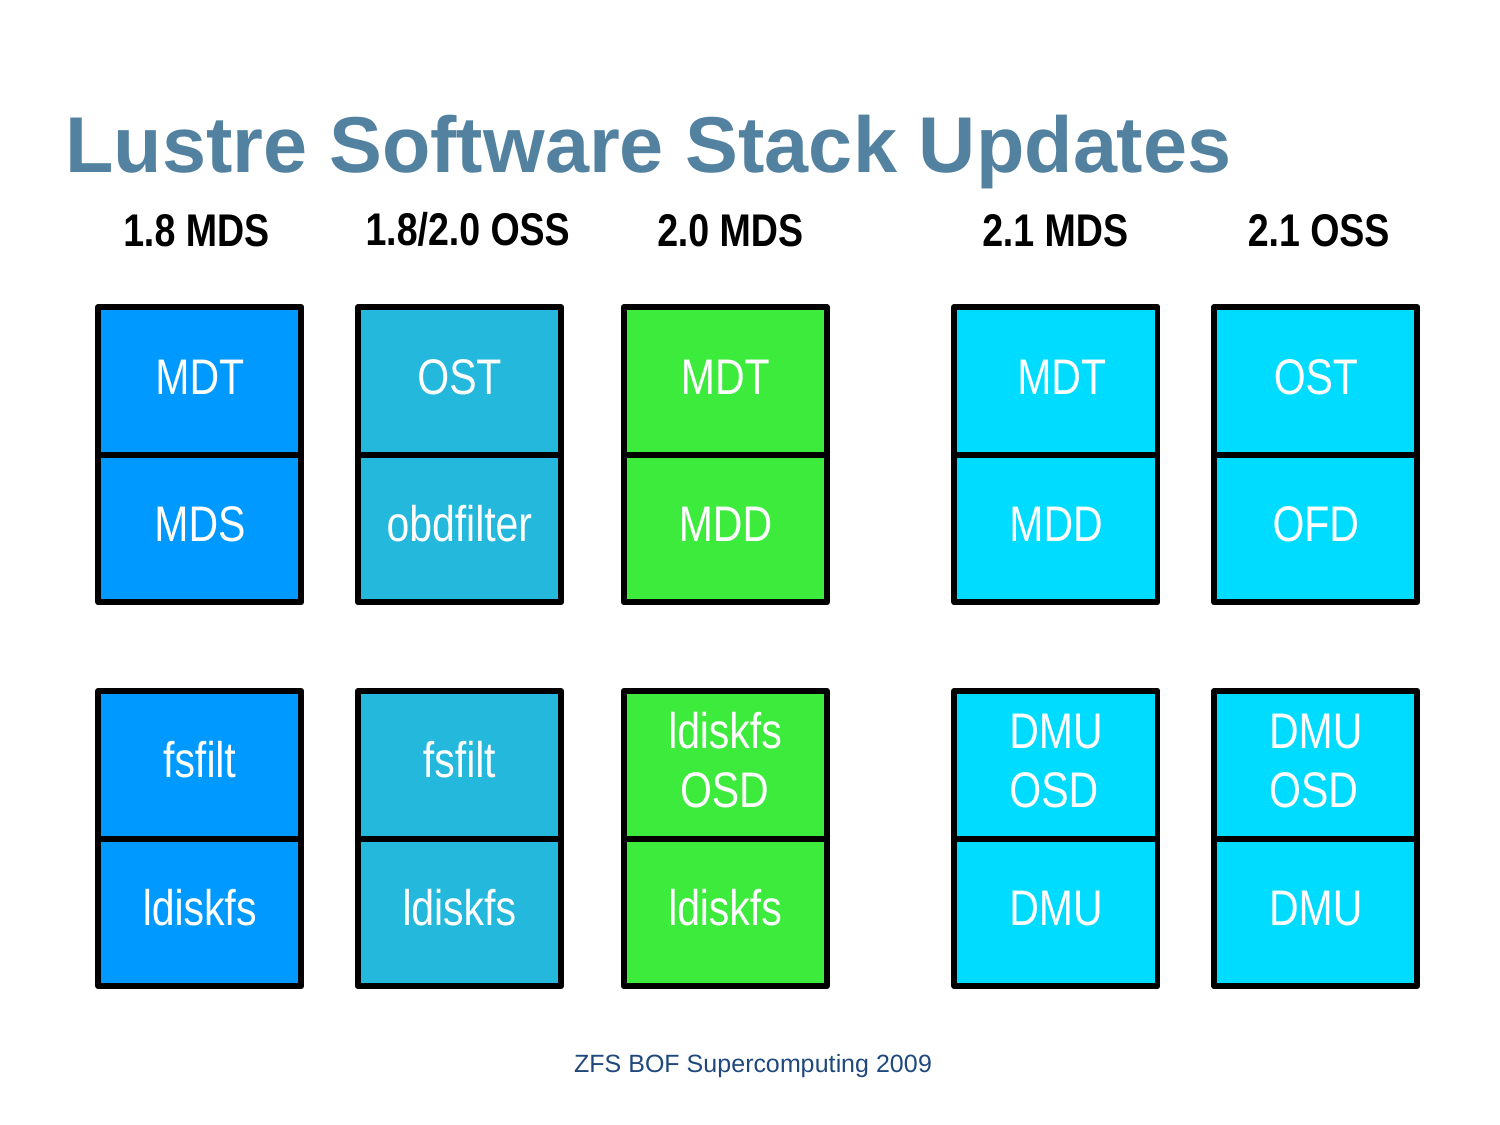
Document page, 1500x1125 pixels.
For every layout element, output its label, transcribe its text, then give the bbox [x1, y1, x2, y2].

text_box DMU OSD [954, 690, 1158, 838]
text_box 1.8 MDS [108, 206, 285, 275]
text_box 2.1 OSS [1233, 206, 1405, 275]
text_box ldiskfs [623, 838, 827, 987]
text_box ldiskfs OSD [623, 690, 827, 838]
text_box ldiskfs [98, 838, 302, 987]
text_box 2.1 MDS [967, 206, 1144, 275]
text_box DMU [1214, 838, 1418, 987]
text_box OFD [1214, 455, 1418, 603]
text_box fsfilt [98, 690, 302, 838]
text_box DMU OSD [1214, 690, 1418, 838]
text_box MDT [954, 307, 1158, 455]
text_box OST [357, 307, 562, 455]
text_box MDT [623, 307, 827, 455]
text_box 1.8/2.0 OSS [350, 205, 586, 275]
text_box OST [1214, 307, 1418, 455]
text_box MDD [623, 455, 827, 603]
text_box MDT [98, 307, 302, 454]
text_box ldiskfs [357, 838, 562, 987]
text_box MDD [954, 455, 1158, 603]
title Lustre Software Stack Updates [65, 105, 1428, 195]
text_box DMU [954, 838, 1158, 987]
text_box MDS [98, 454, 302, 603]
text_box ZFS BOF Supercomputing 2009 [491, 1058, 1015, 1112]
text_box fsfilt [357, 690, 562, 838]
text_box obdfilter [357, 455, 562, 603]
text_box 2.0 MDS [642, 206, 819, 275]
